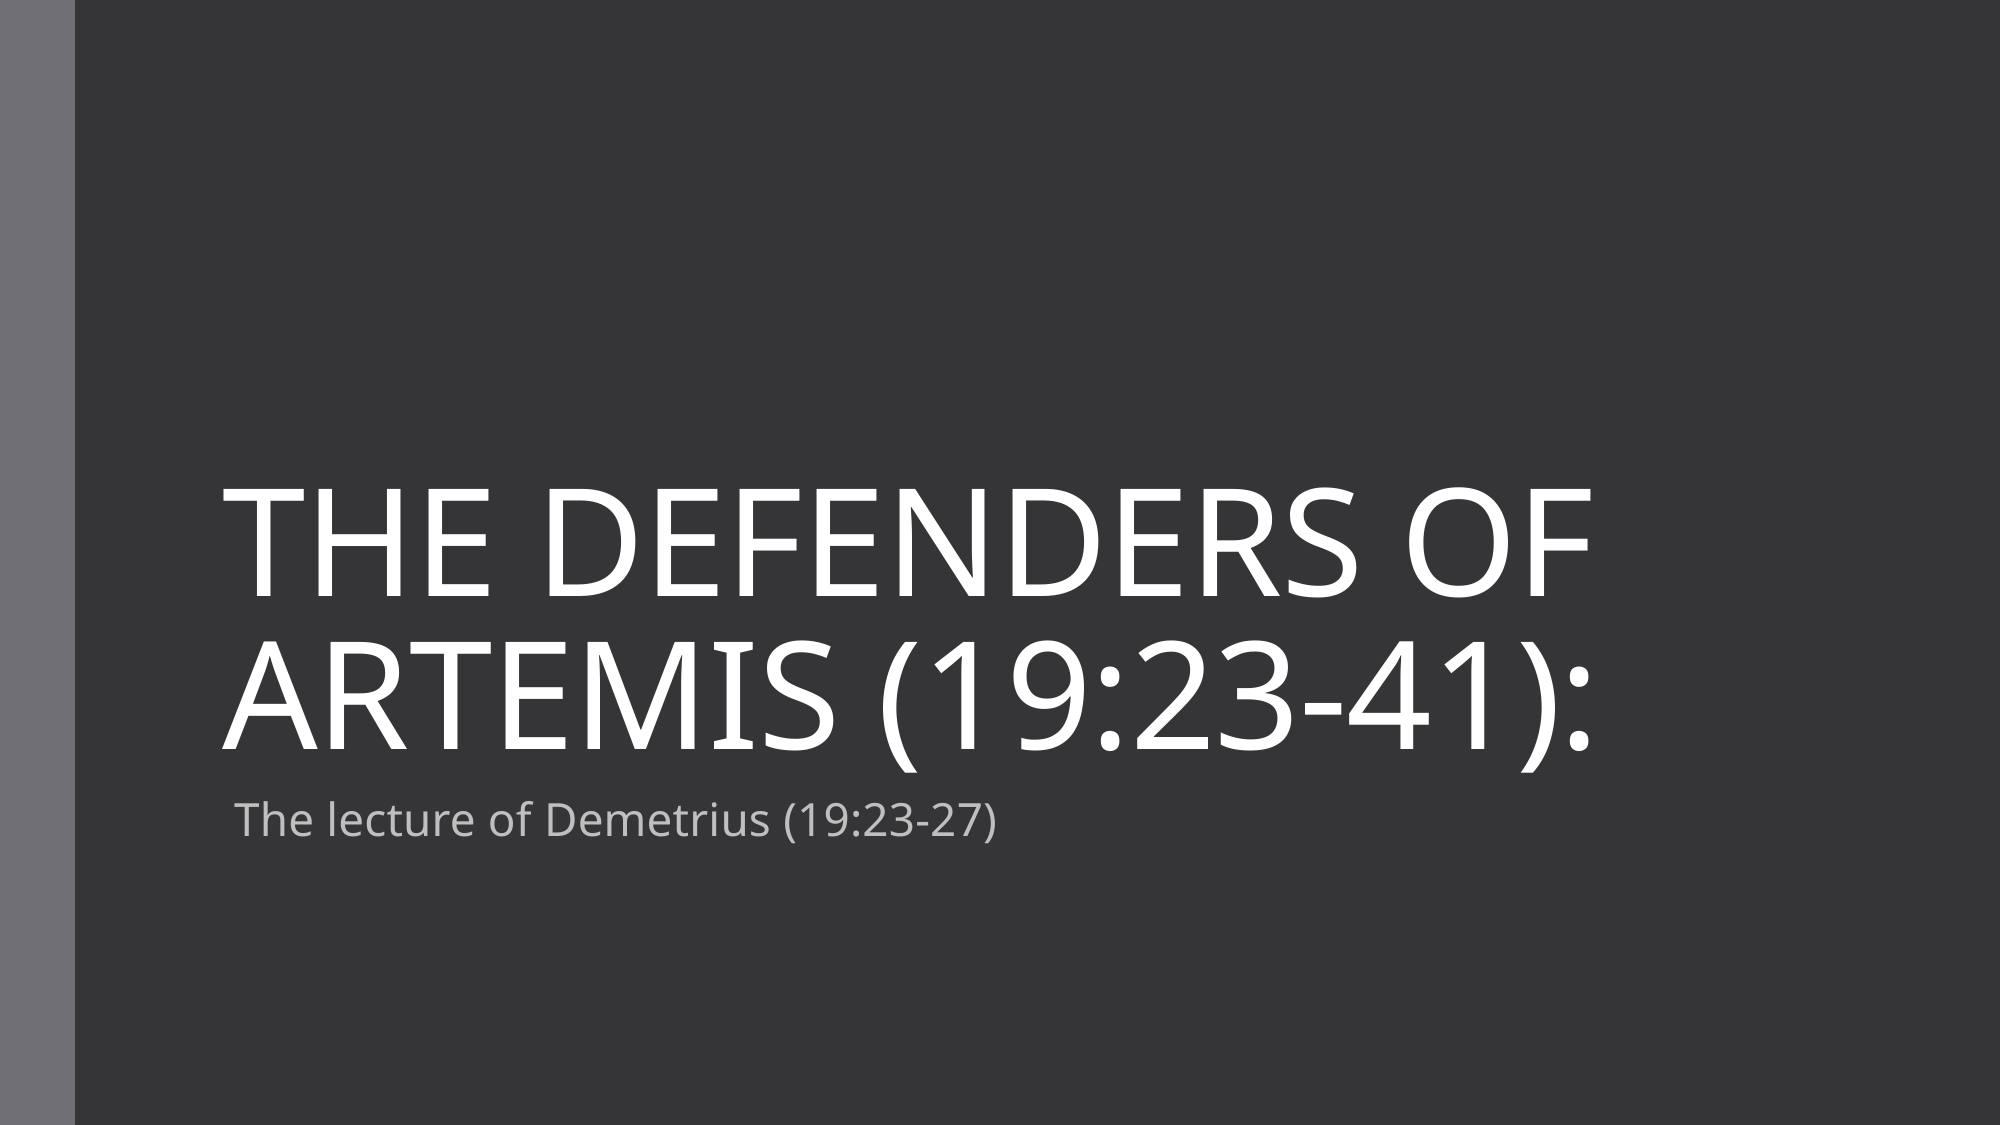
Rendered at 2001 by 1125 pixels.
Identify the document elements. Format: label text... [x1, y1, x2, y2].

title THE DEFENDERS OF ARTEMIS (19:23-41): [206, 124, 1752, 787]
subtitle The lecture of Demetrius (19:23-27) [206, 787, 1752, 1066]
